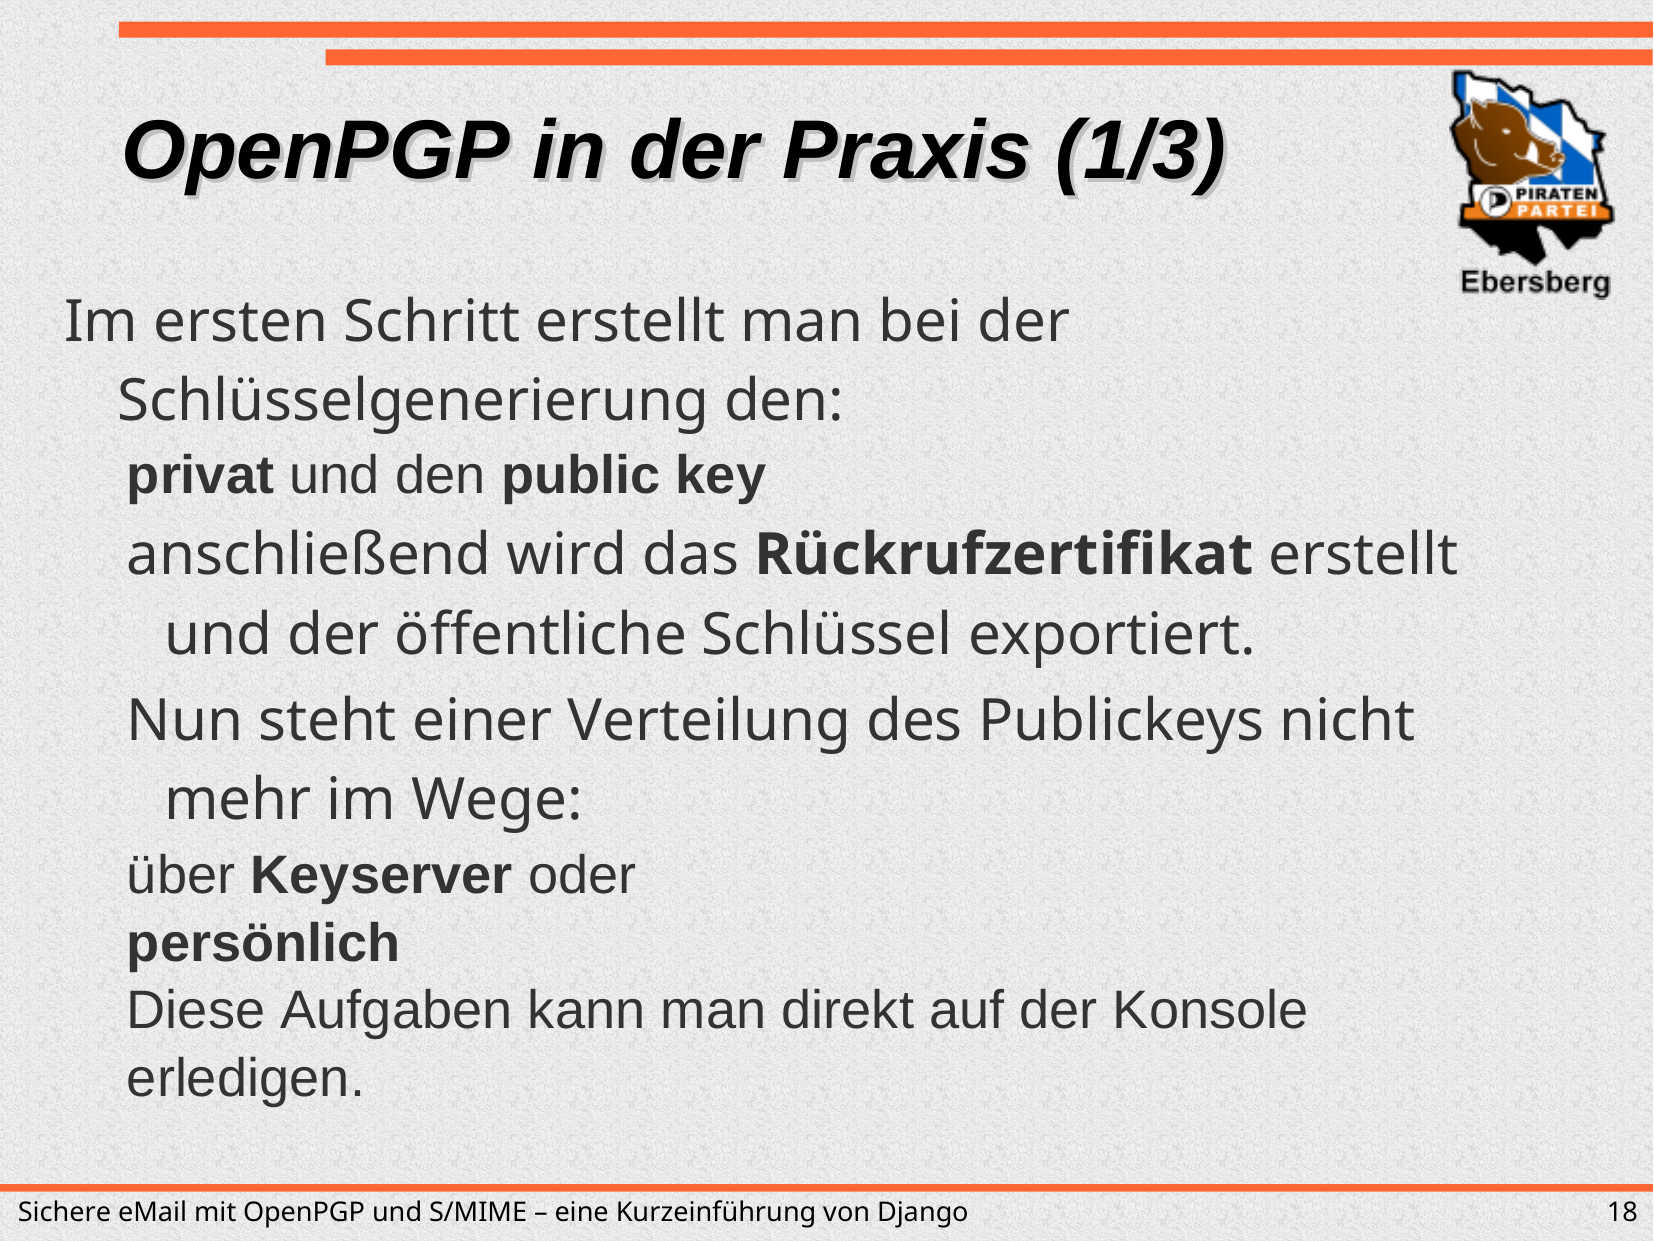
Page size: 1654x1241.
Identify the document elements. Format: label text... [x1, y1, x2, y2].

title OpenPGP in der Praxis (1/3) [121, 46, 1534, 254]
list Im ersten Schritt erstellt man bei der Schlüsselgenerierung den: privat und den public key anschließend wird das Rückrufzertifikat erstellt und der öffentliche Schlüssel exportiert. Nun steht einer Verteilung des Publickeys nicht mehr im Wege: über Keyserver oder persönlich Diese Aufgaben kann man direkt auf der Konsole erledigen. [46, 279, 1538, 1163]
picture [0, 0, 1654, 1241]
